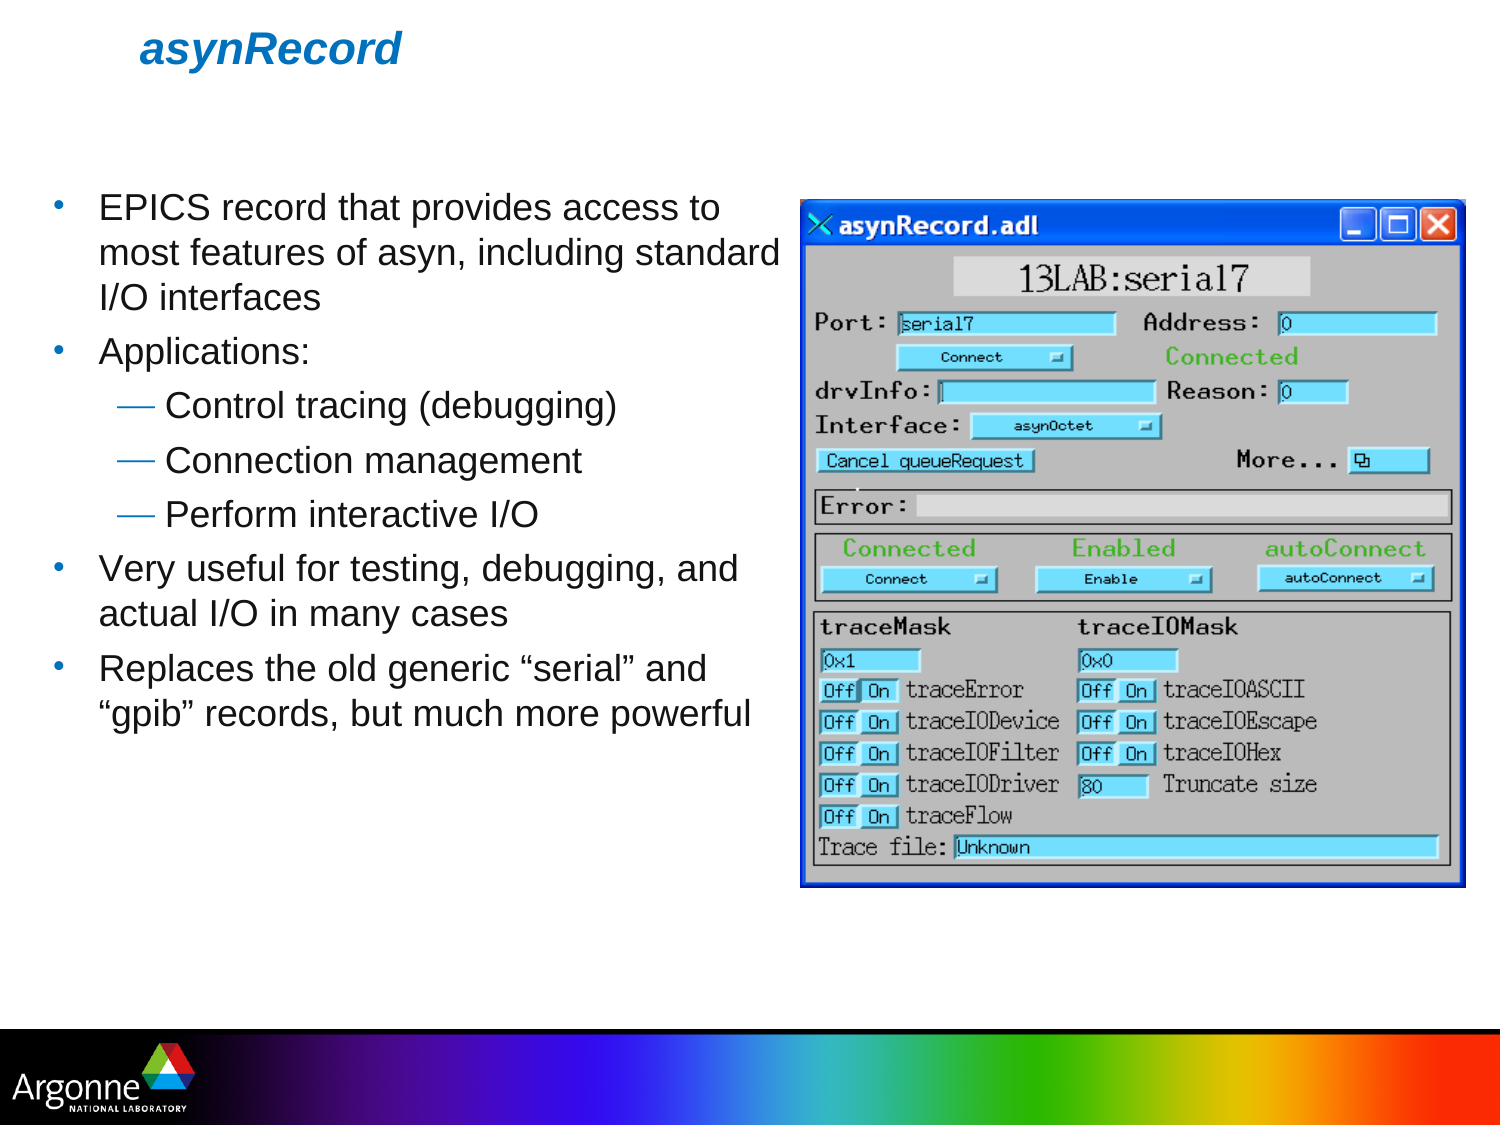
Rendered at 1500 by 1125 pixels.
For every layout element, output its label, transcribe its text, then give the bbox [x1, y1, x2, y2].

picture [0, 1029, 1500, 1125]
title asynRecord [125, 24, 1401, 83]
picture [800, 199, 1466, 888]
list EPICS record that provides access to most features of asyn, including standard I/O interfaces Applications: Control tracing (debugging) Connection management Perform interactive I/O Very useful for testing, debugging, and actual I/O in many cases Replaces the old generic “serial” and “gpib” records, but much more powerful [37, 174, 801, 744]
